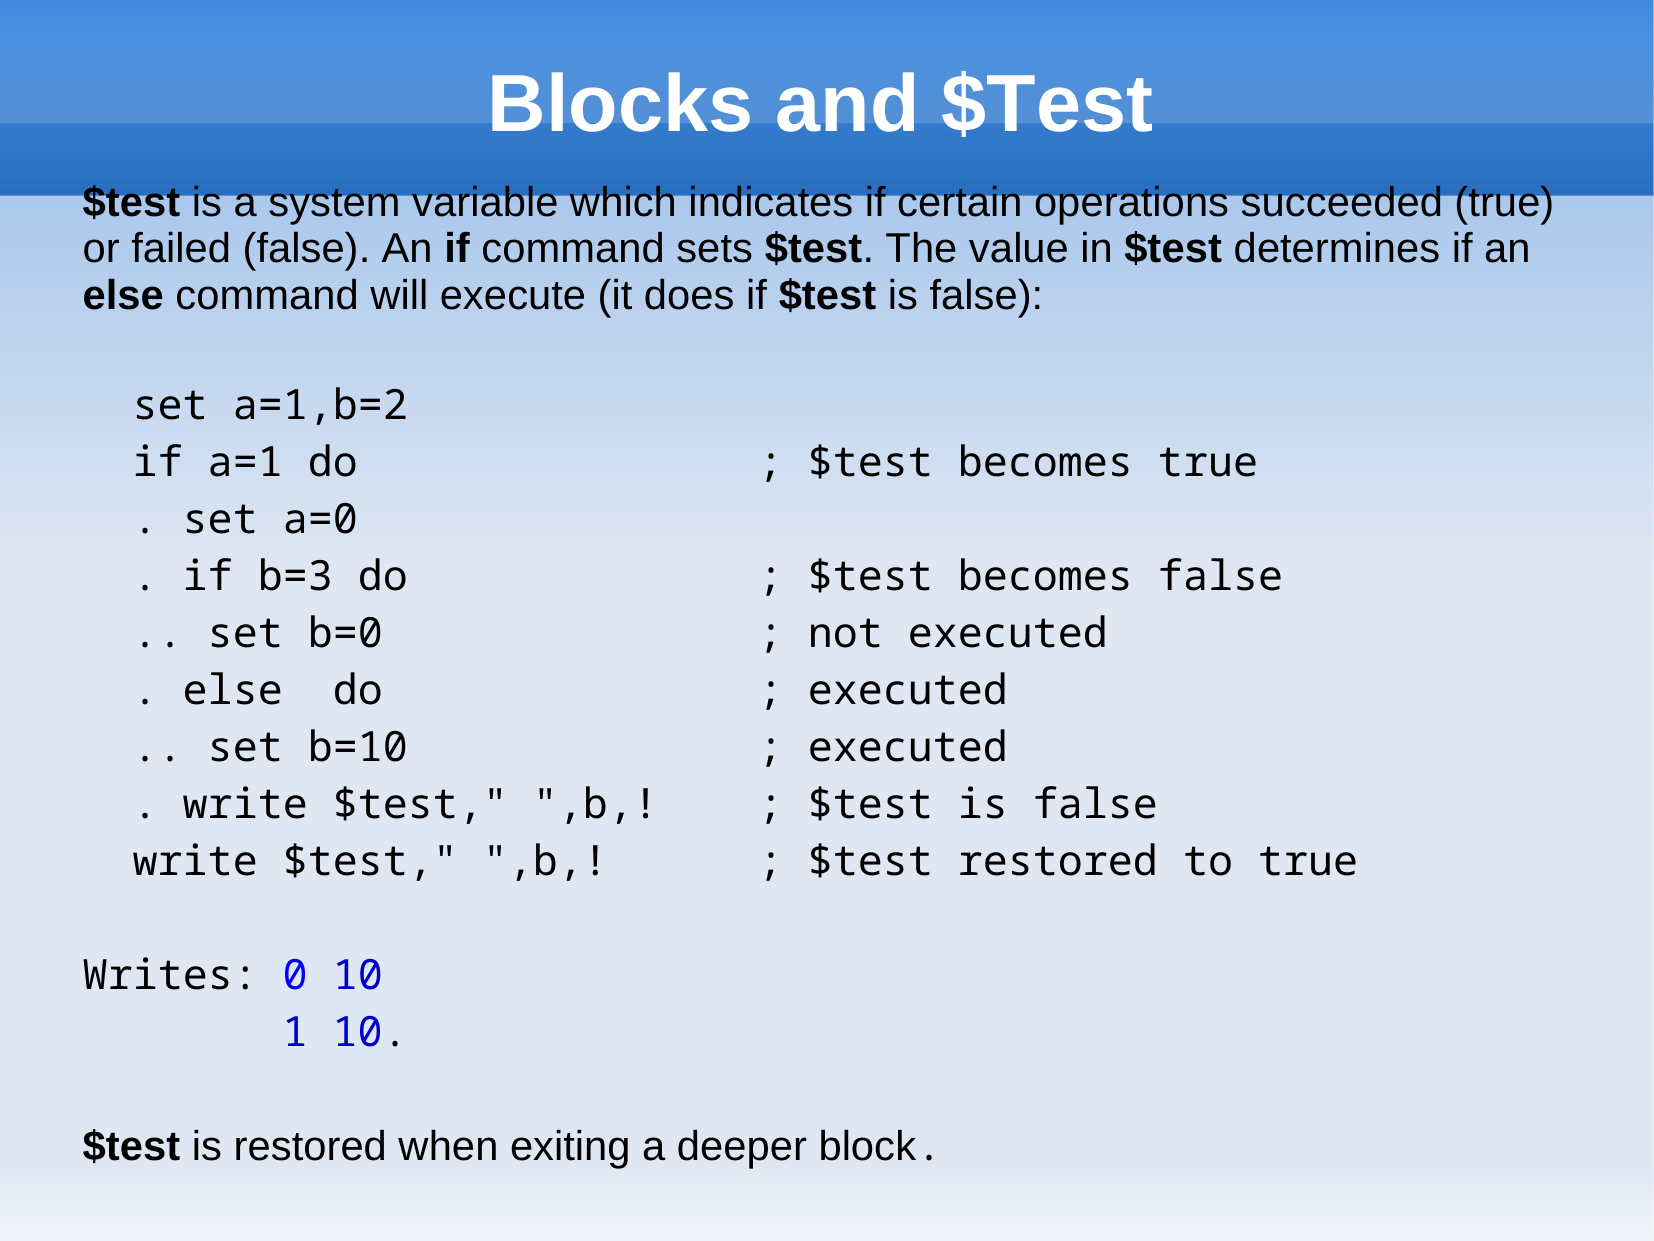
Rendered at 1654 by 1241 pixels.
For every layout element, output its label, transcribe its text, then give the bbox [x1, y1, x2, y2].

picture [439, 208, 449, 214]
subtitle $test is a system variable which indicates if certain operations succeeded (true) or failed (false). An if command sets $test. The value in $test determines if an else command will execute (it does if $test is false): set a=1,b=2 if a=1 do ; $test becomes true . set a=0 . if b=3 do ; $test becomes false .. set b=0 ; not executed . else do ; executed .. set b=10 ; executed . write $test," ",b,! ; $test is false write $test," ",b,! ; $test restored to true Writes: 0 10 1 10. $test is restored when exiting a deeper block. [82, 239, 1571, 1113]
picture [1123, 208, 1133, 214]
picture [0, 0, 1654, 1241]
picture [780, 208, 790, 214]
picture [239, 208, 249, 214]
picture [1064, 208, 1074, 214]
picture [1167, 208, 1178, 214]
picture [509, 208, 519, 214]
picture [726, 208, 736, 214]
picture [1425, 208, 1435, 214]
picture [1267, 208, 1277, 214]
picture [1379, 208, 1389, 214]
title Blocks and $Test [76, 0, 1565, 208]
picture [1040, 208, 1051, 214]
picture [485, 208, 495, 214]
picture [972, 208, 982, 214]
picture [1499, 208, 1509, 214]
